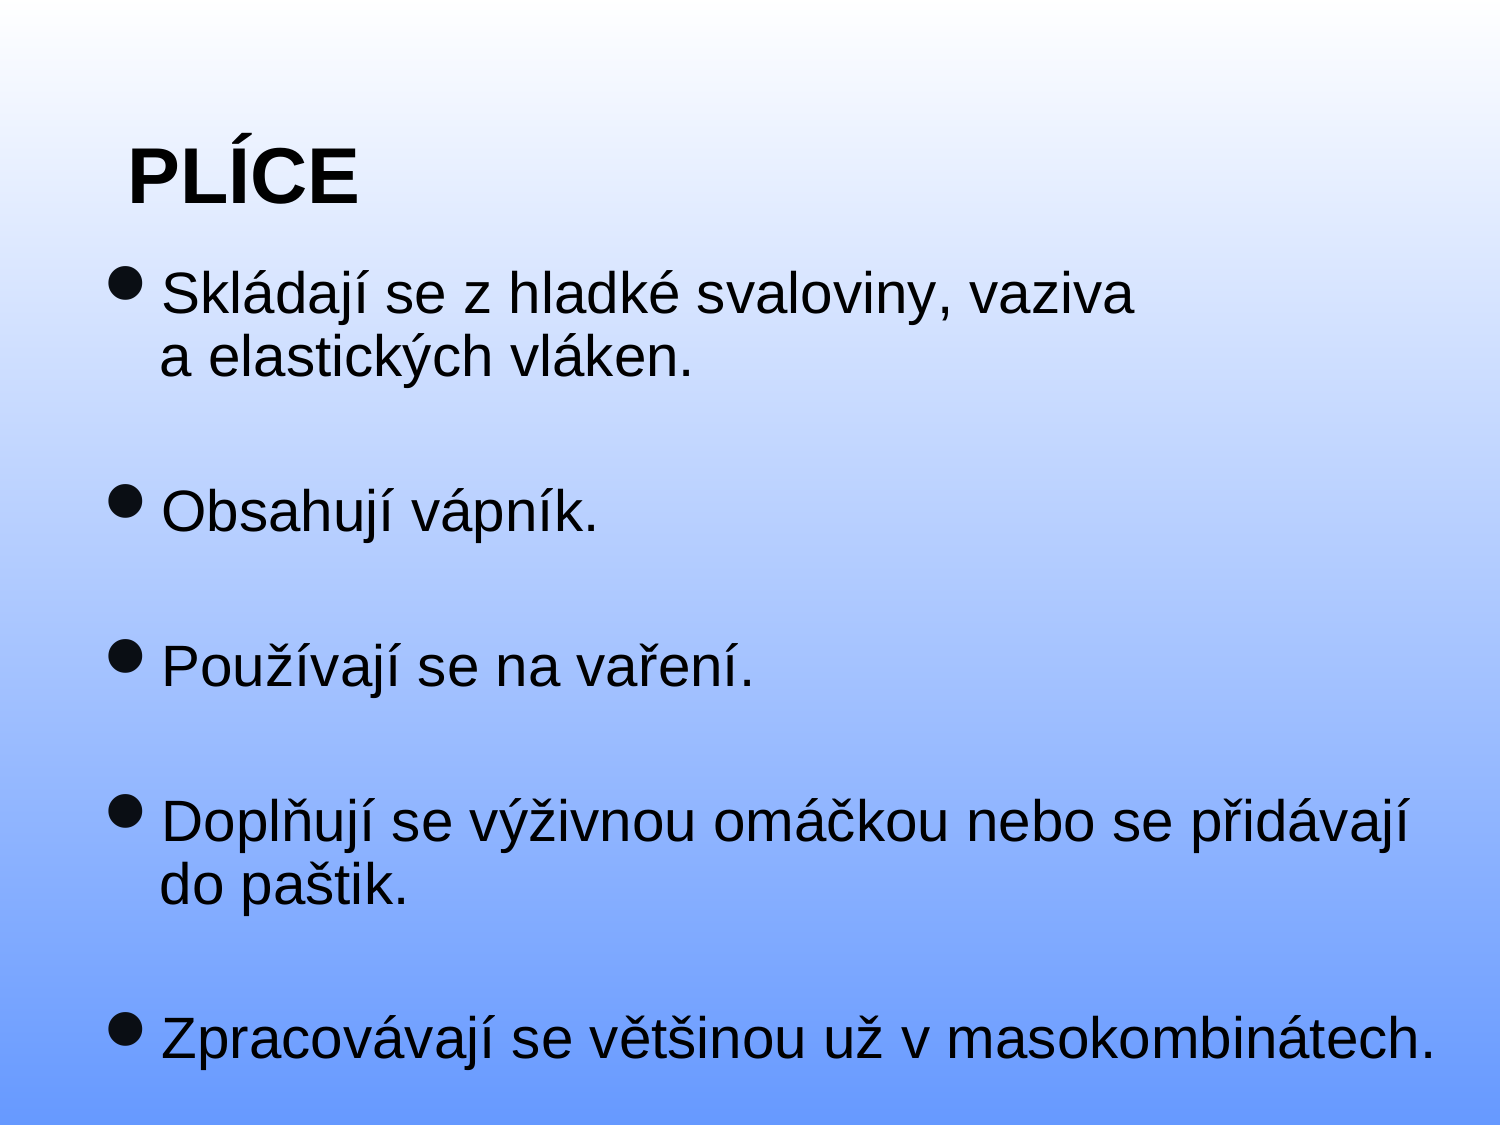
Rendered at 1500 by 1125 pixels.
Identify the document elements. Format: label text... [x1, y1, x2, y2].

title PLÍCE [112, 78, 1463, 255]
list Skládají se z hladké svaloviny, vaziva a elastických vláken. Obsahují vápník. Používají se na vaření. Doplňují se výživnou omáčkou nebo se přidávají do paštik. Zpracovávají se většinou už v masokombinátech. [88, 255, 1471, 1125]
